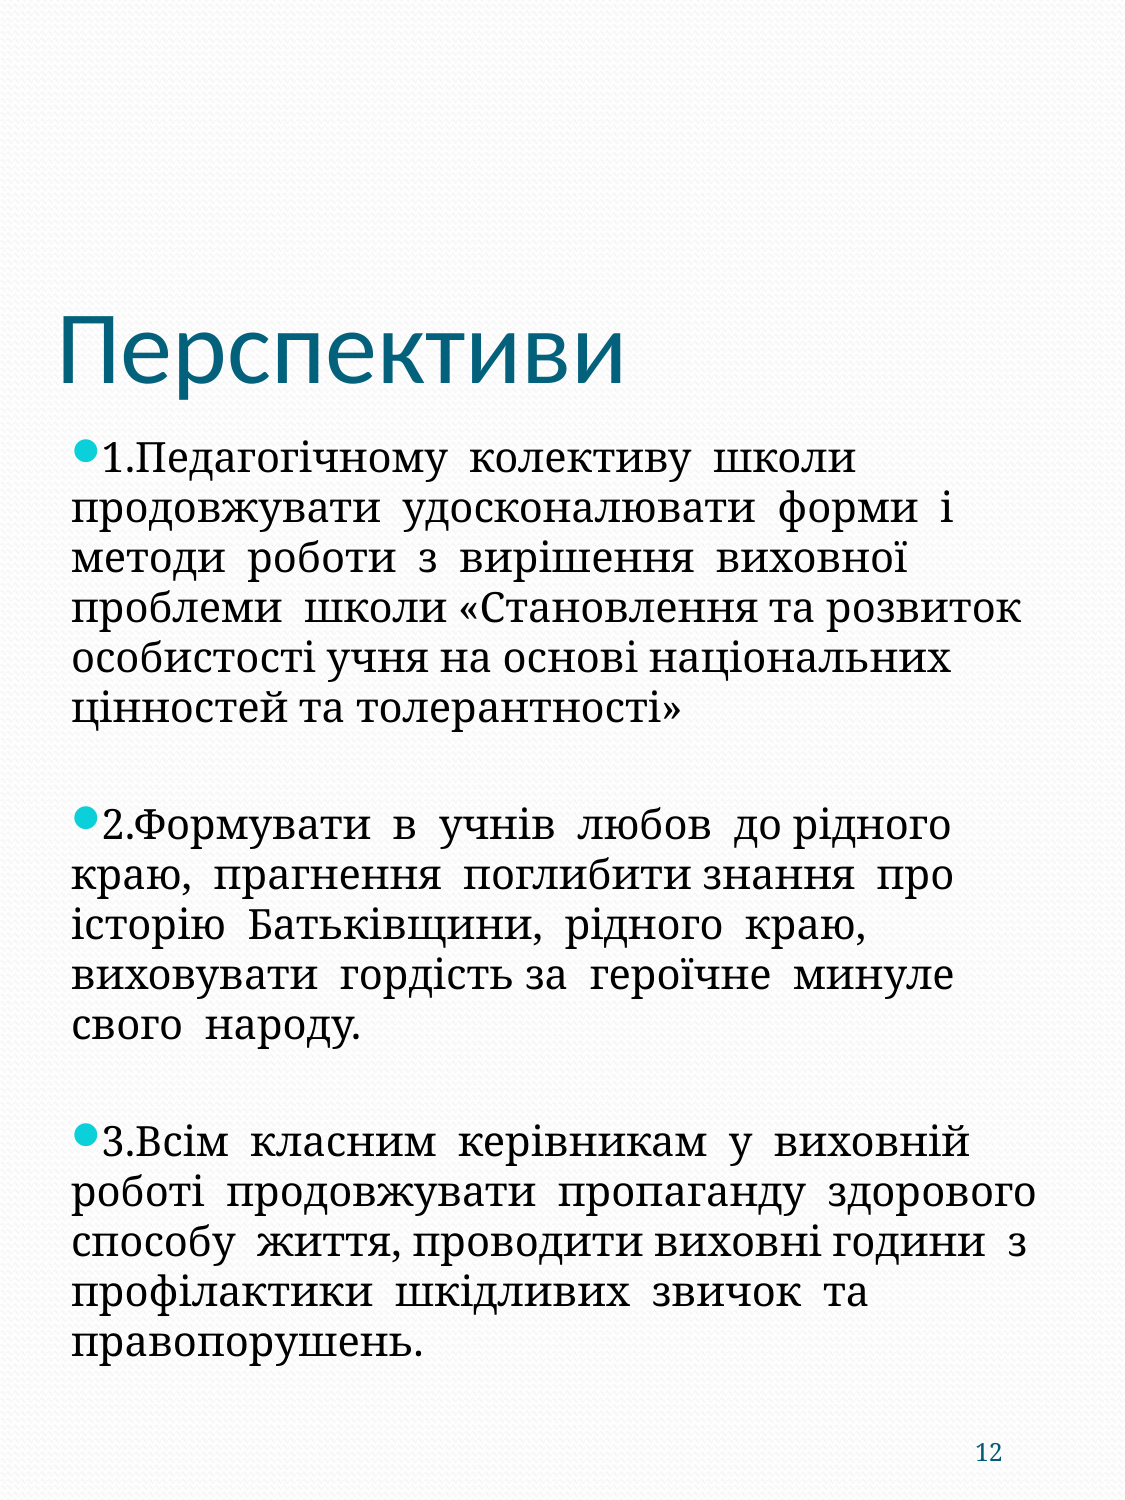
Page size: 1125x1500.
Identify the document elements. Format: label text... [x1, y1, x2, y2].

title Перспективи [56, 154, 1069, 404]
text_box [975, 1390, 1069, 1471]
list 1.Педагогічному колективу школи продовжувати удосконалювати форми і методи роботи з вирішення виховної проблеми школи «Становлення та розвиток особистості учня на основі національних цінностей та толерантності» 2.Формувати в учнів любов до рідного краю, прагнення поглибити знання про історію Батьківщини, рідного краю, виховувати гордість за героїчне минуле свого народу. 3.Всім класним керівникам у виховній роботі продовжувати пропаганду здорового способу життя, проводити виховні години з профілактики шкідливих звичок та правопорушень. [56, 423, 1069, 1384]
